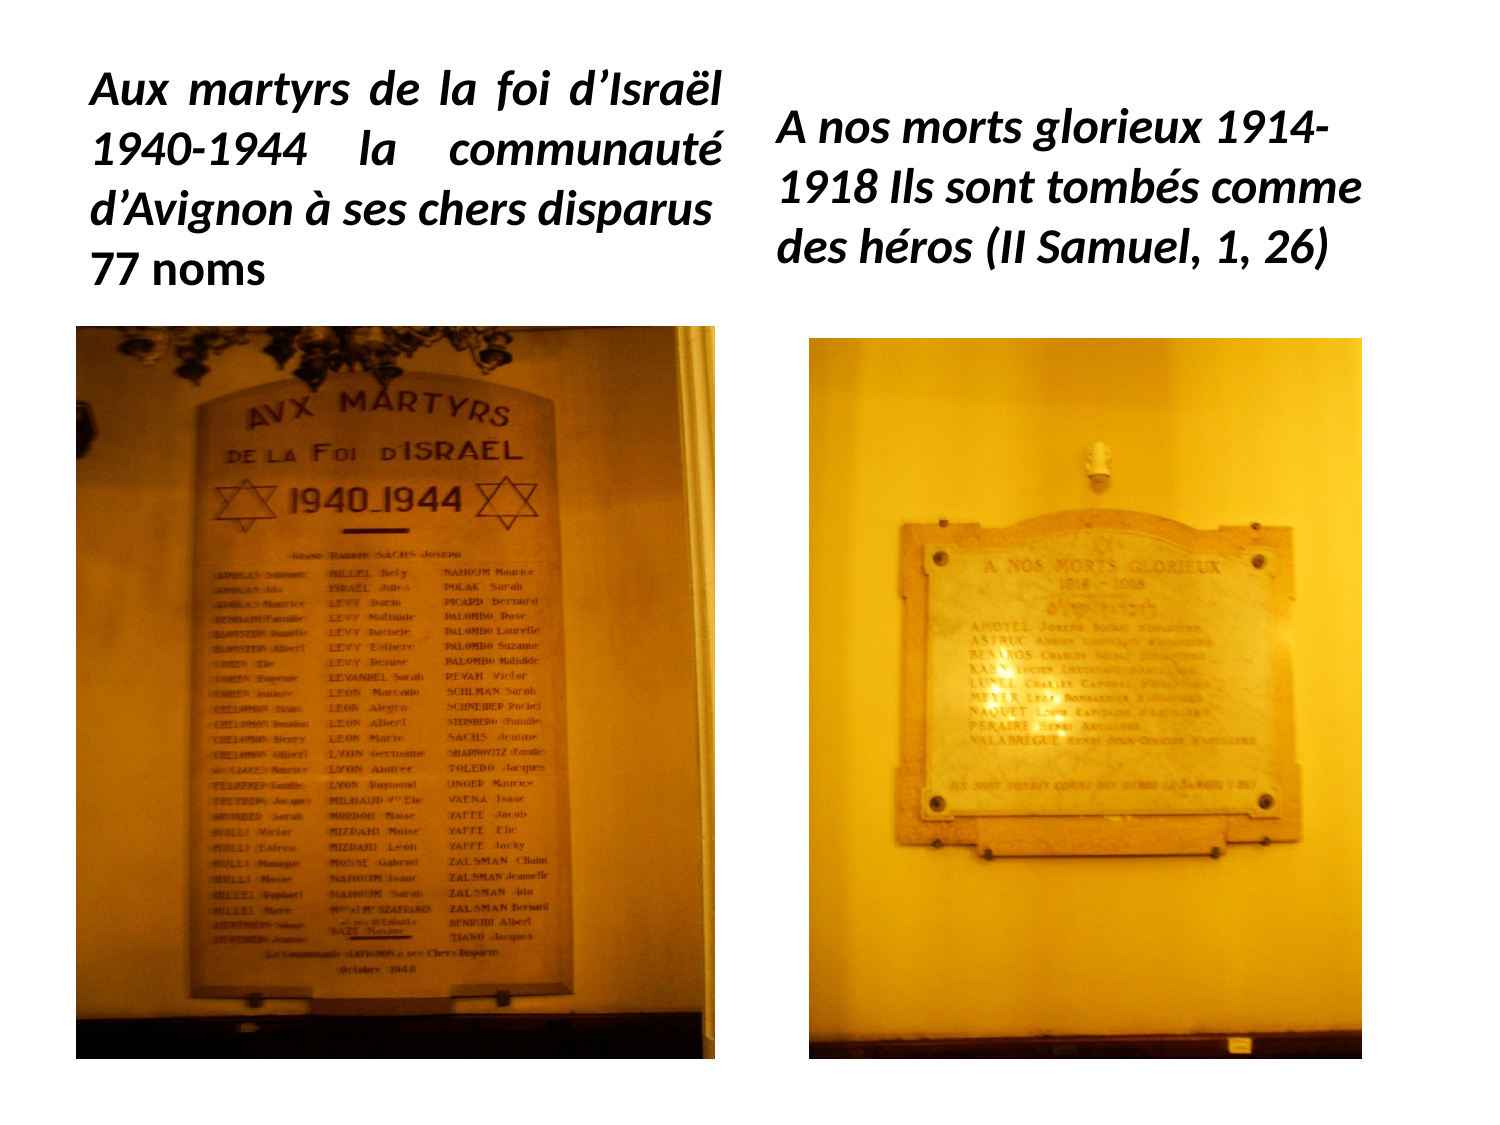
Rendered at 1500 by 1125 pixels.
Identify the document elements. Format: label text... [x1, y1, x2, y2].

text_box A nos morts glorieux 1914-1918 Ils sont tombés comme des héros (II Samuel, 1, 26) [761, 42, 1425, 327]
text_box Aux martyrs de la foi d’Israël 1940-1944 la communauté d’Avignon à ses chers disparus 77 noms [74, 78, 738, 303]
picture [76, 326, 715, 1059]
picture [809, 338, 1362, 1059]
